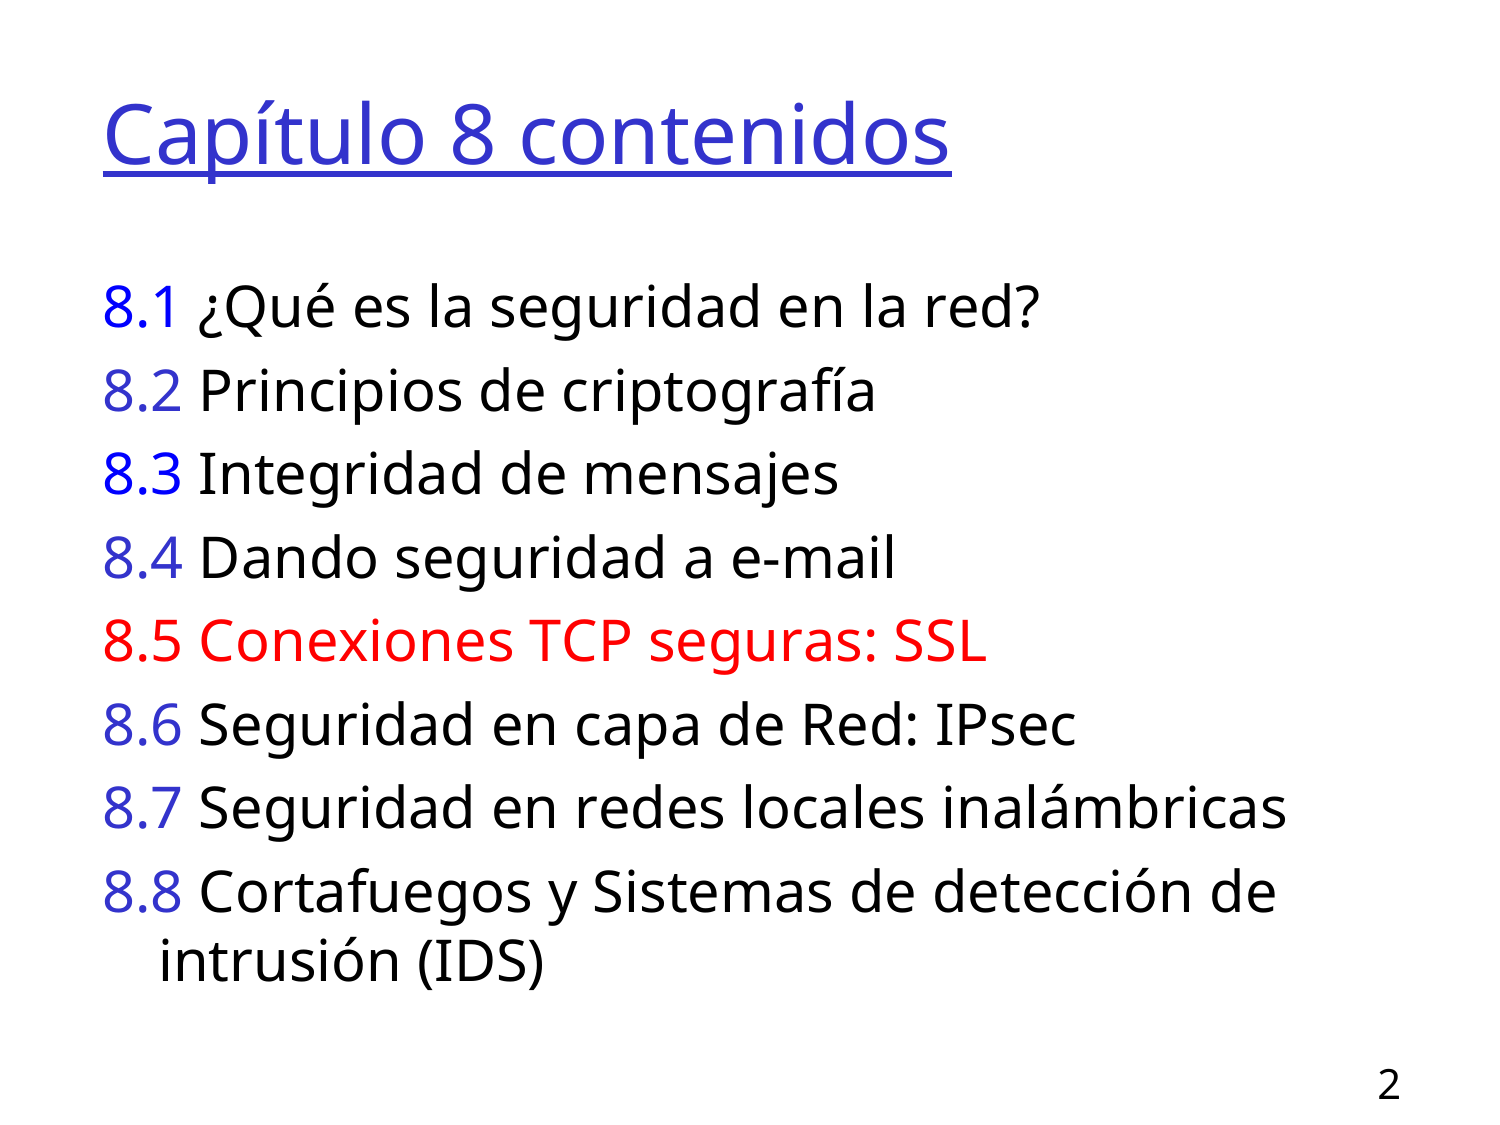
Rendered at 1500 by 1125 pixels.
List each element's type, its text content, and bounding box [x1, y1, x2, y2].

list 8.1 ¿Qué es la seguridad en la red? 8.2 Principios de criptografía 8.3 Integridad de mensajes 8.4 Dando seguridad a e-mail 8.5 Conexiones TCP seguras: SSL 8.6 Seguridad en capa de Red: IPsec 8.7 Seguridad en redes locales inalámbricas 8.8 Cortafuegos y Sistemas de detección de intrusión (IDS) [87, 262, 1363, 1006]
title Capítulo 8 contenidos [87, 16, 1363, 247]
